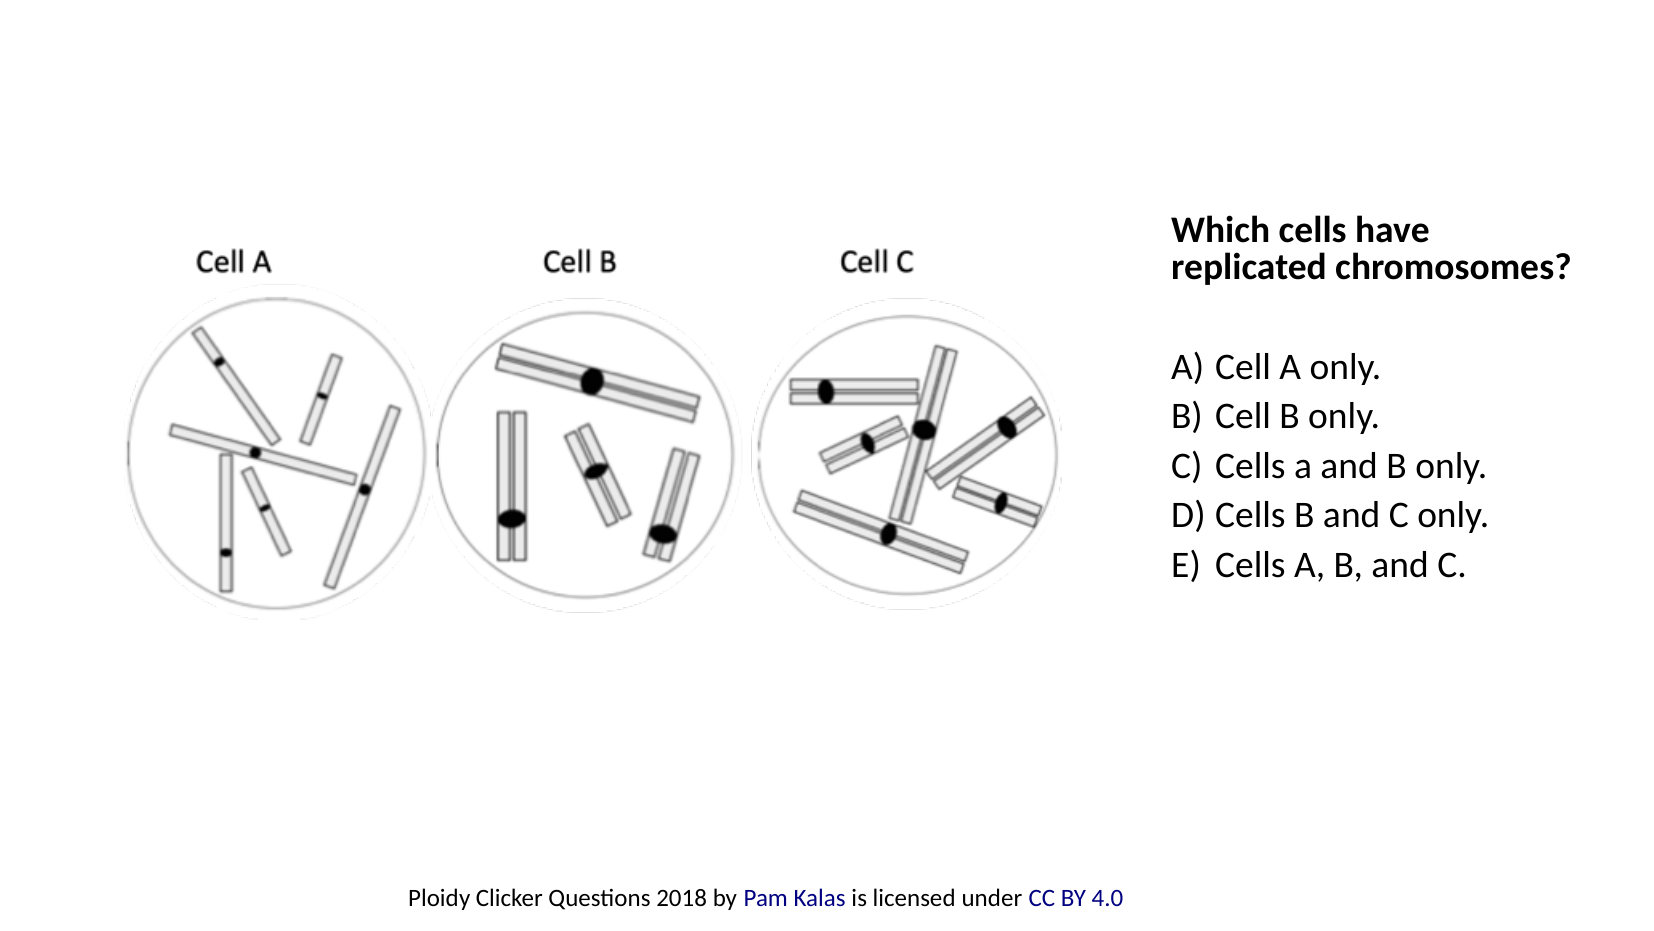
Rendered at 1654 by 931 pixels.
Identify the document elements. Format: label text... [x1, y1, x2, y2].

text_box Which cells have replicated chromosomes? Cell A only. Cell B only. Cells a and B only. Cells B and C only. Cells A, B, and C. [1156, 206, 1595, 705]
text_box Ploidy Clicker Questions 2018 by Pam Kalas is licensed under CC BY 4.0 [393, 879, 1145, 926]
picture [123, 233, 1063, 621]
